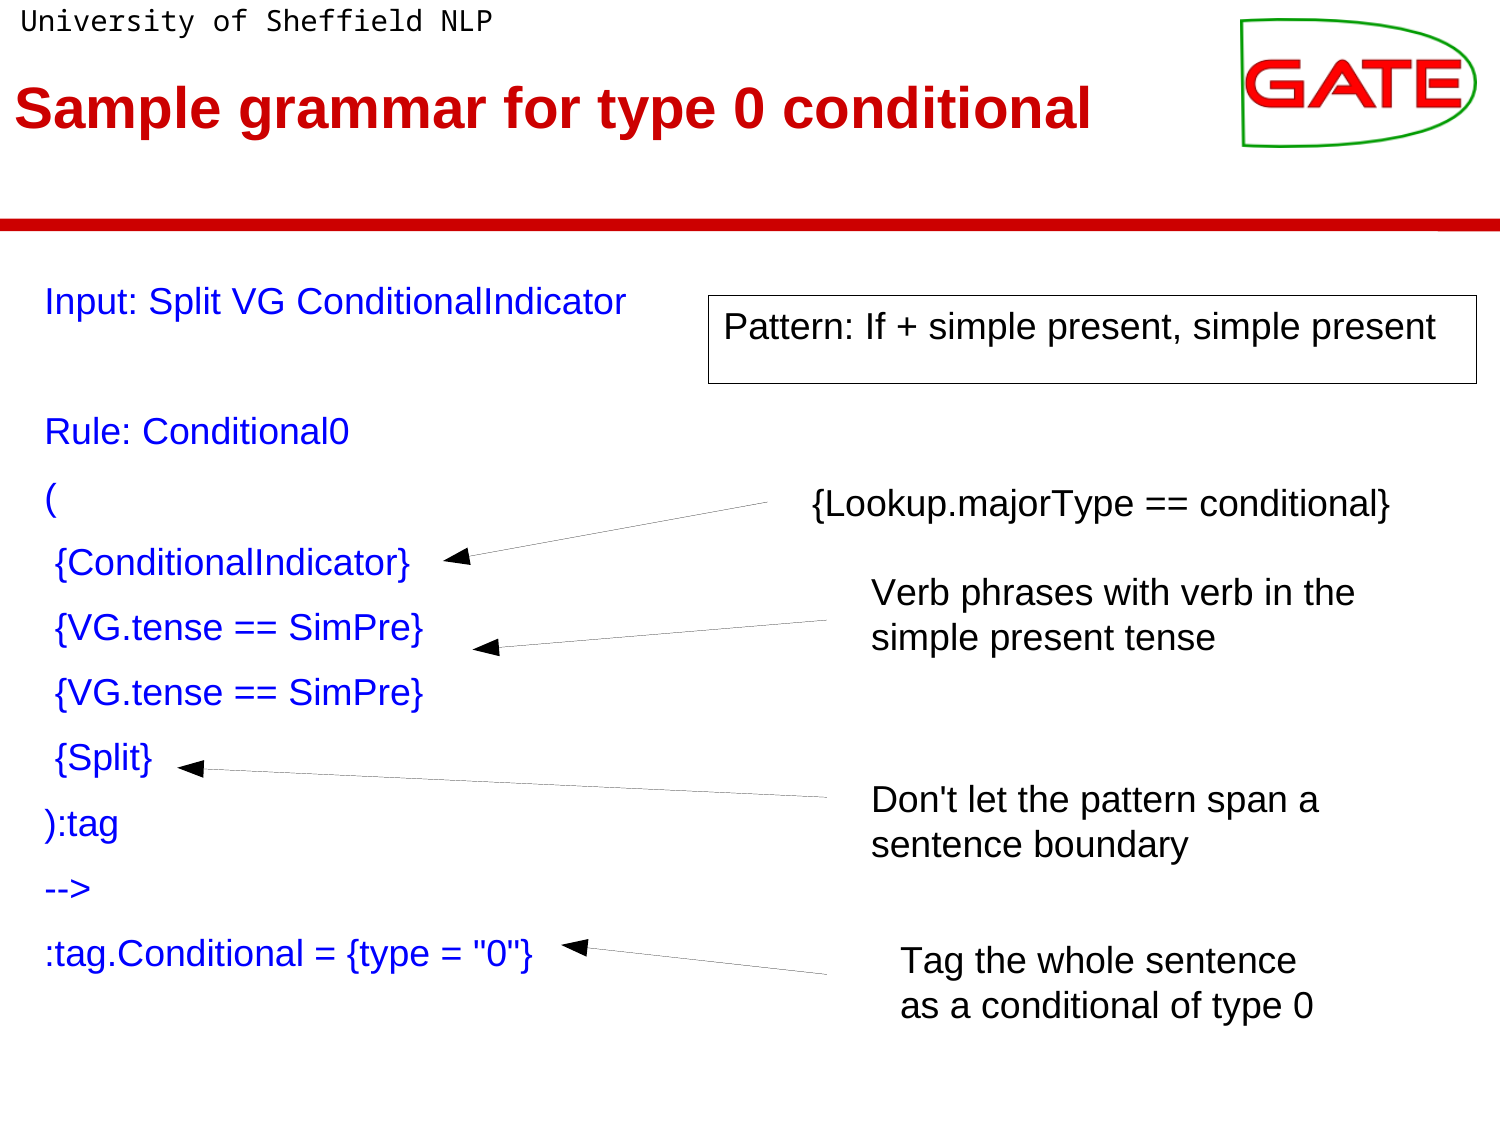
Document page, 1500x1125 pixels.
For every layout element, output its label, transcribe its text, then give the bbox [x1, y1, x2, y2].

title Sample grammar for type 0 conditional [0, 4, 1239, 213]
text_box Don't let the pattern span a sentence boundary [856, 767, 1418, 873]
text_box Pattern: If + simple present, simple present [709, 296, 1452, 355]
list Input: Split VG ConditionalIndicator Rule: Conditional0 ( {ConditionalIndicator} {VG.tense == SimPre} {VG.tense == SimPre} {Split} ):tag --> :tag.Conditional = {type = "0"} [29, 265, 1477, 1075]
text_box {Lookup.majorType == conditional} [797, 471, 1405, 532]
text_box Verb phrases with verb in the simple present tense [856, 561, 1477, 739]
picture [1240, 18, 1477, 148]
text_box Tag the whole sentence as a conditional of type 0 [885, 928, 1359, 1034]
list Input: Split VG ConditionalIndicator Rule: Conditional0 ( {ConditionalIndicator} {VG.tense == SimPre} {VG.tense == SimPre} {Split} ):tag --> :tag.Conditional = {type = "0"} [709, 296, 1476, 383]
